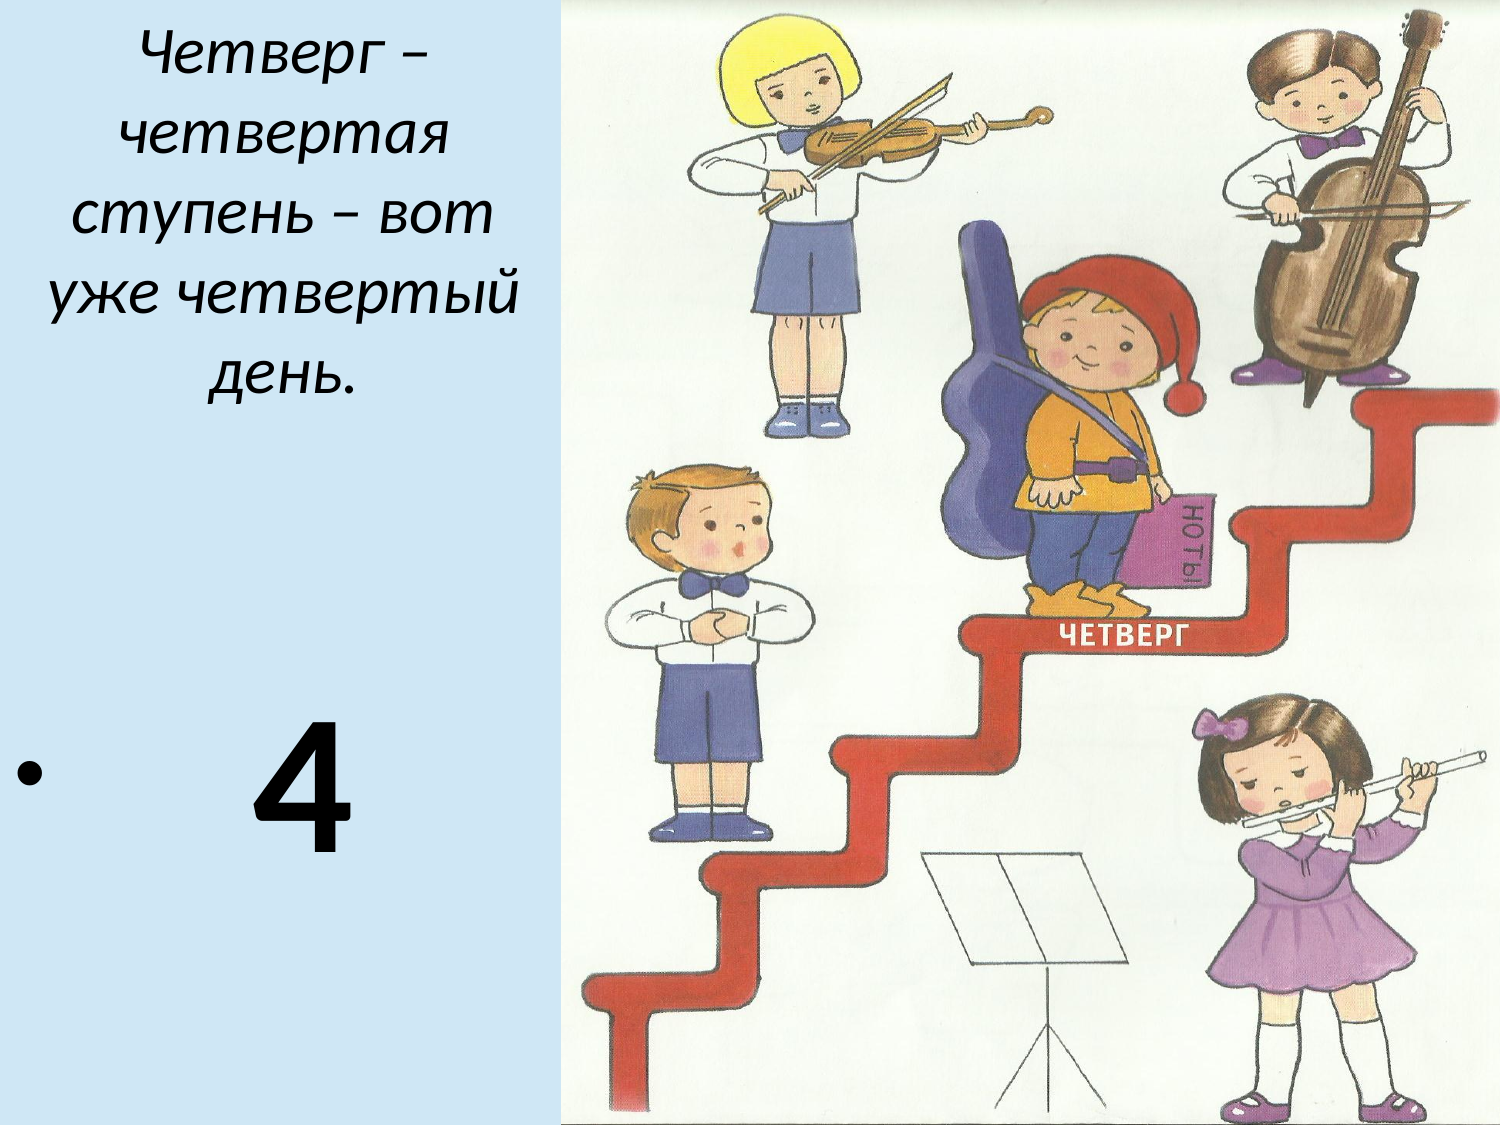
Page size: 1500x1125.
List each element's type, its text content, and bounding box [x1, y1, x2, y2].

picture [561, 0, 1500, 1125]
list 4 [0, 645, 561, 1005]
title Четверг – четвертая ступень – вот уже четвертый день. [0, 0, 561, 468]
